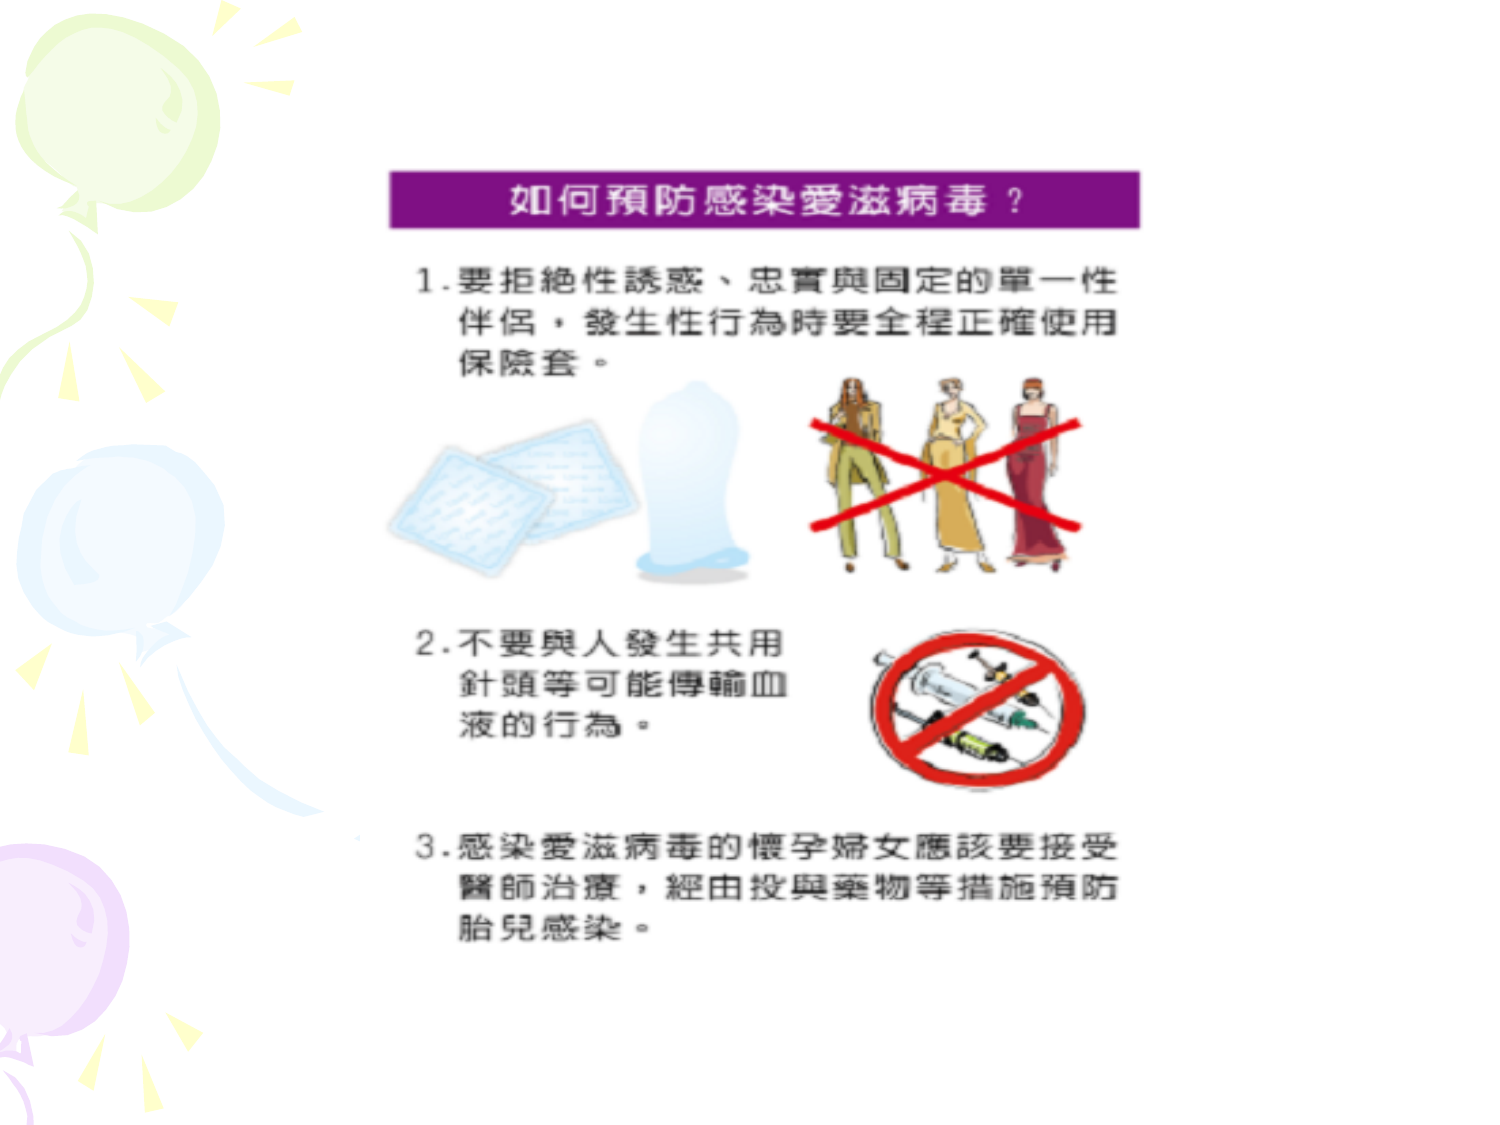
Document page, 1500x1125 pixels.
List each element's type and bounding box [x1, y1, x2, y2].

picture [360, 148, 1176, 988]
